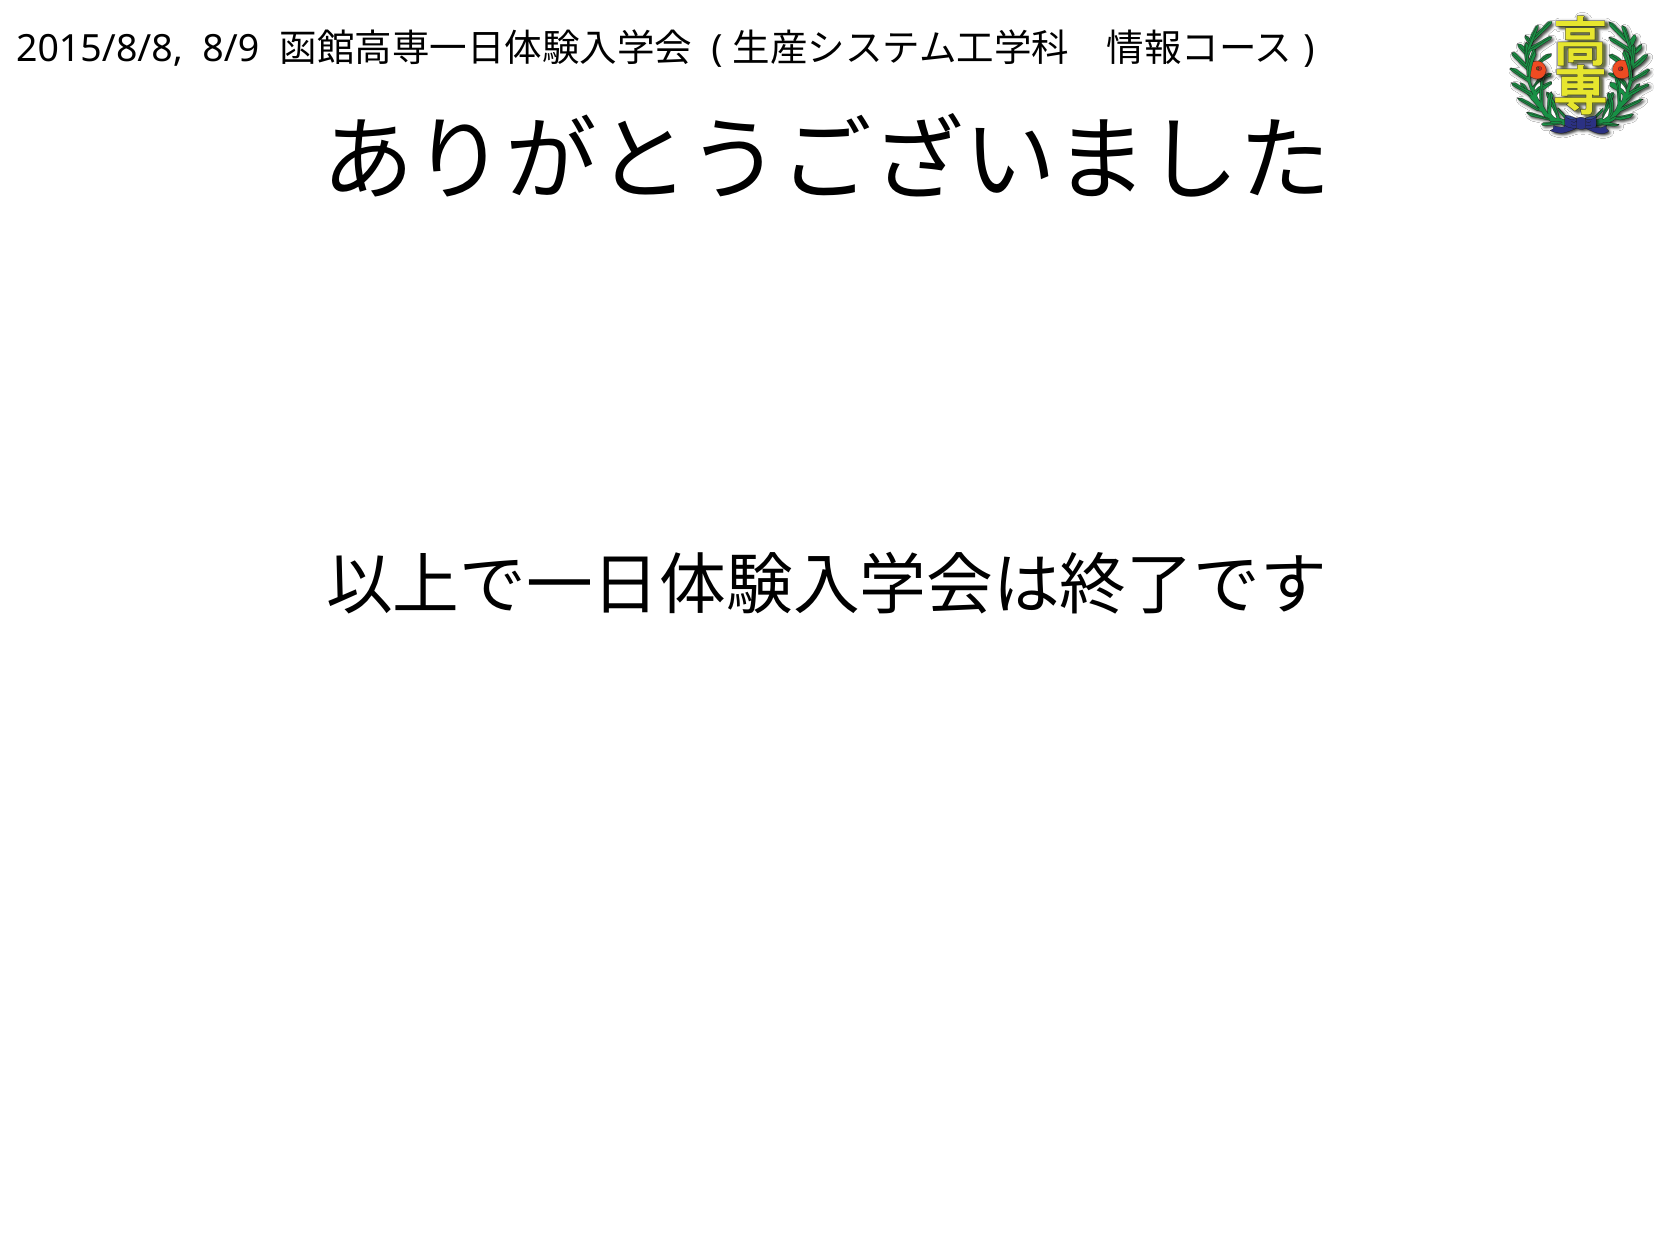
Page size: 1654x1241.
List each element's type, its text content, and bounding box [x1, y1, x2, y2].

picture [1506, 0, 1654, 157]
list 以上で一日体験入学会は終了です [82, 290, 1571, 1010]
title ありがとうございました [82, 49, 1571, 257]
